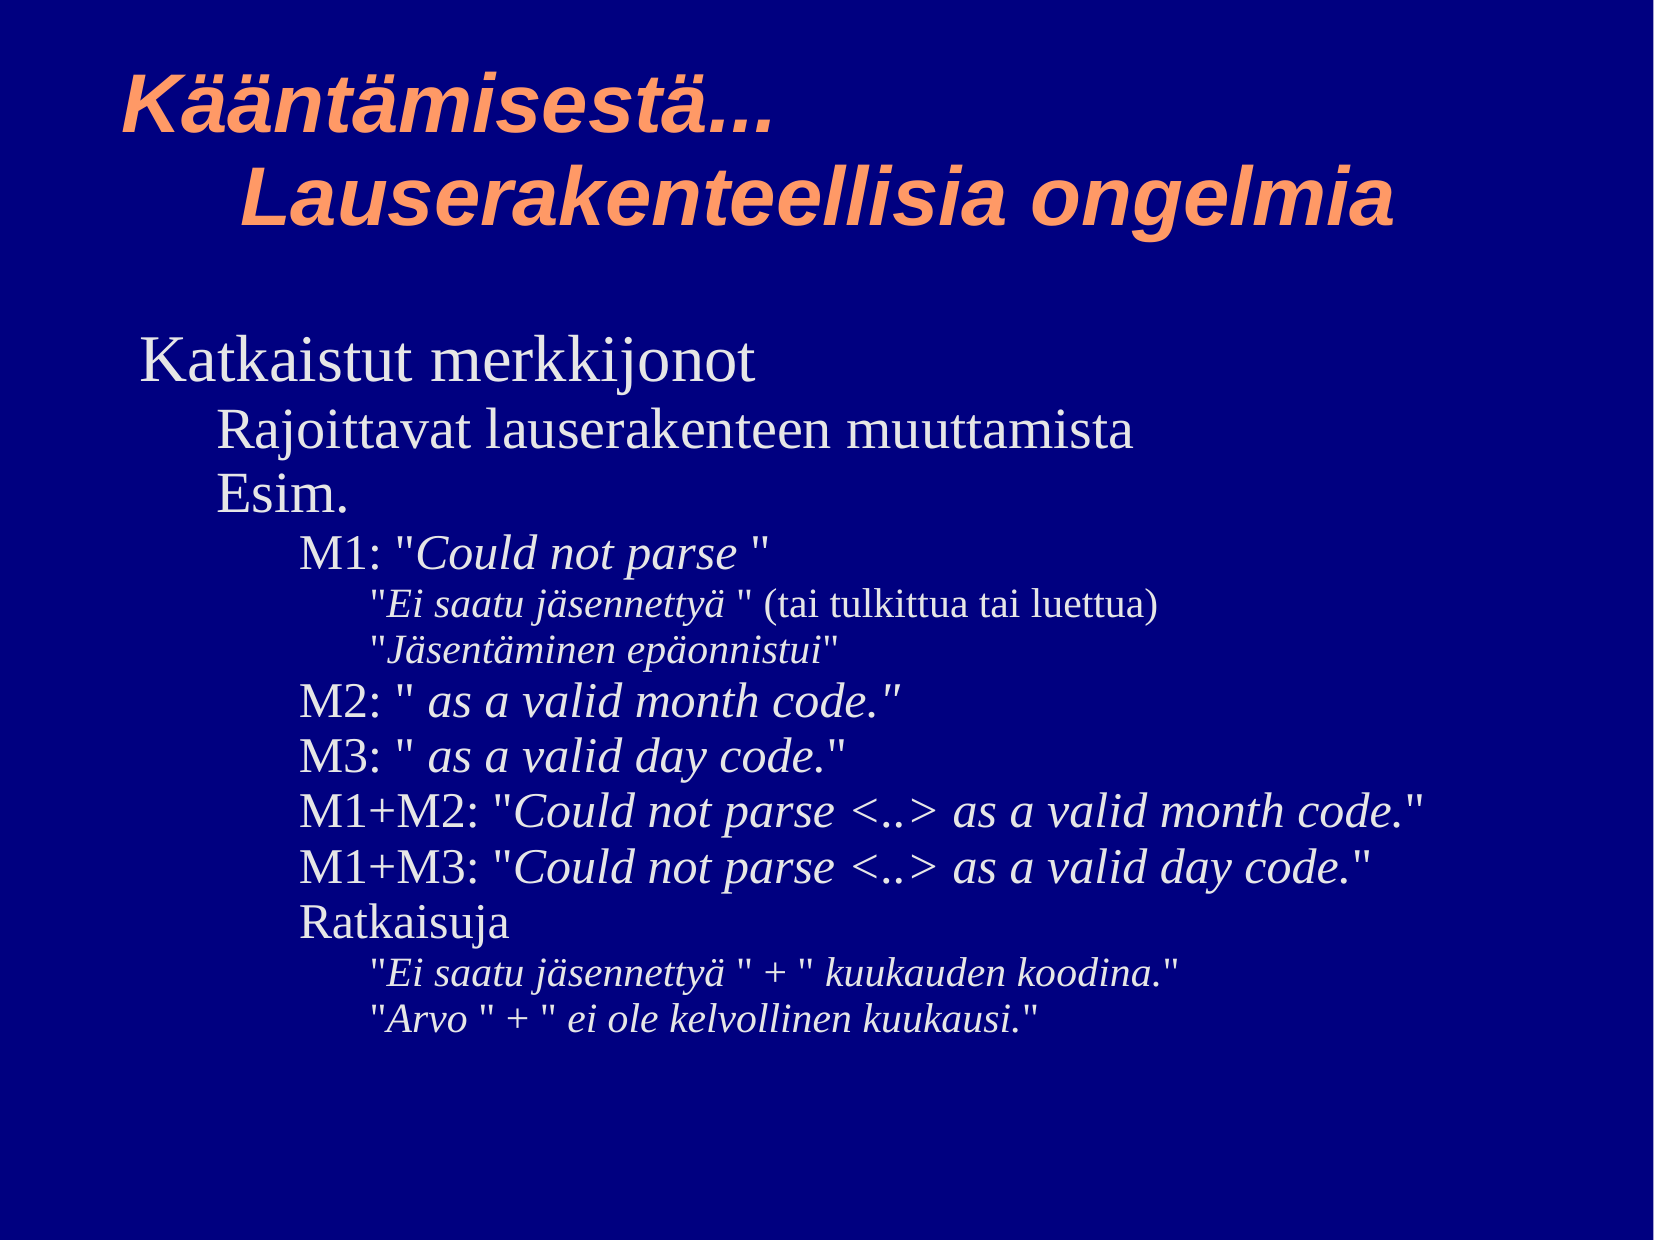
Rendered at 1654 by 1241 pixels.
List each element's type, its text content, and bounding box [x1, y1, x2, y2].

list Katkaistut merkkijonot Rajoittavat lauserakenteen muuttamista Esim. M1: "Could not parse " "Ei saatu jäsennettyä " (tai tulkittua tai luettua) "Jäsentäminen epäonnistui" M2: " as a valid month code." M3: " as a valid day code." M1+M2: "Could not parse <..> as a valid month code." M1+M3: "Could not parse <..> as a valid day code." Ratkaisuja "Ei saatu jäsennettyä " + " kuukauden koodina." "Arvo " + " ei ole kelvollinen kuukausi." [121, 322, 1561, 1132]
title Kääntämisestä... Lauserakenteellisia ongelmia [121, 41, 1534, 258]
